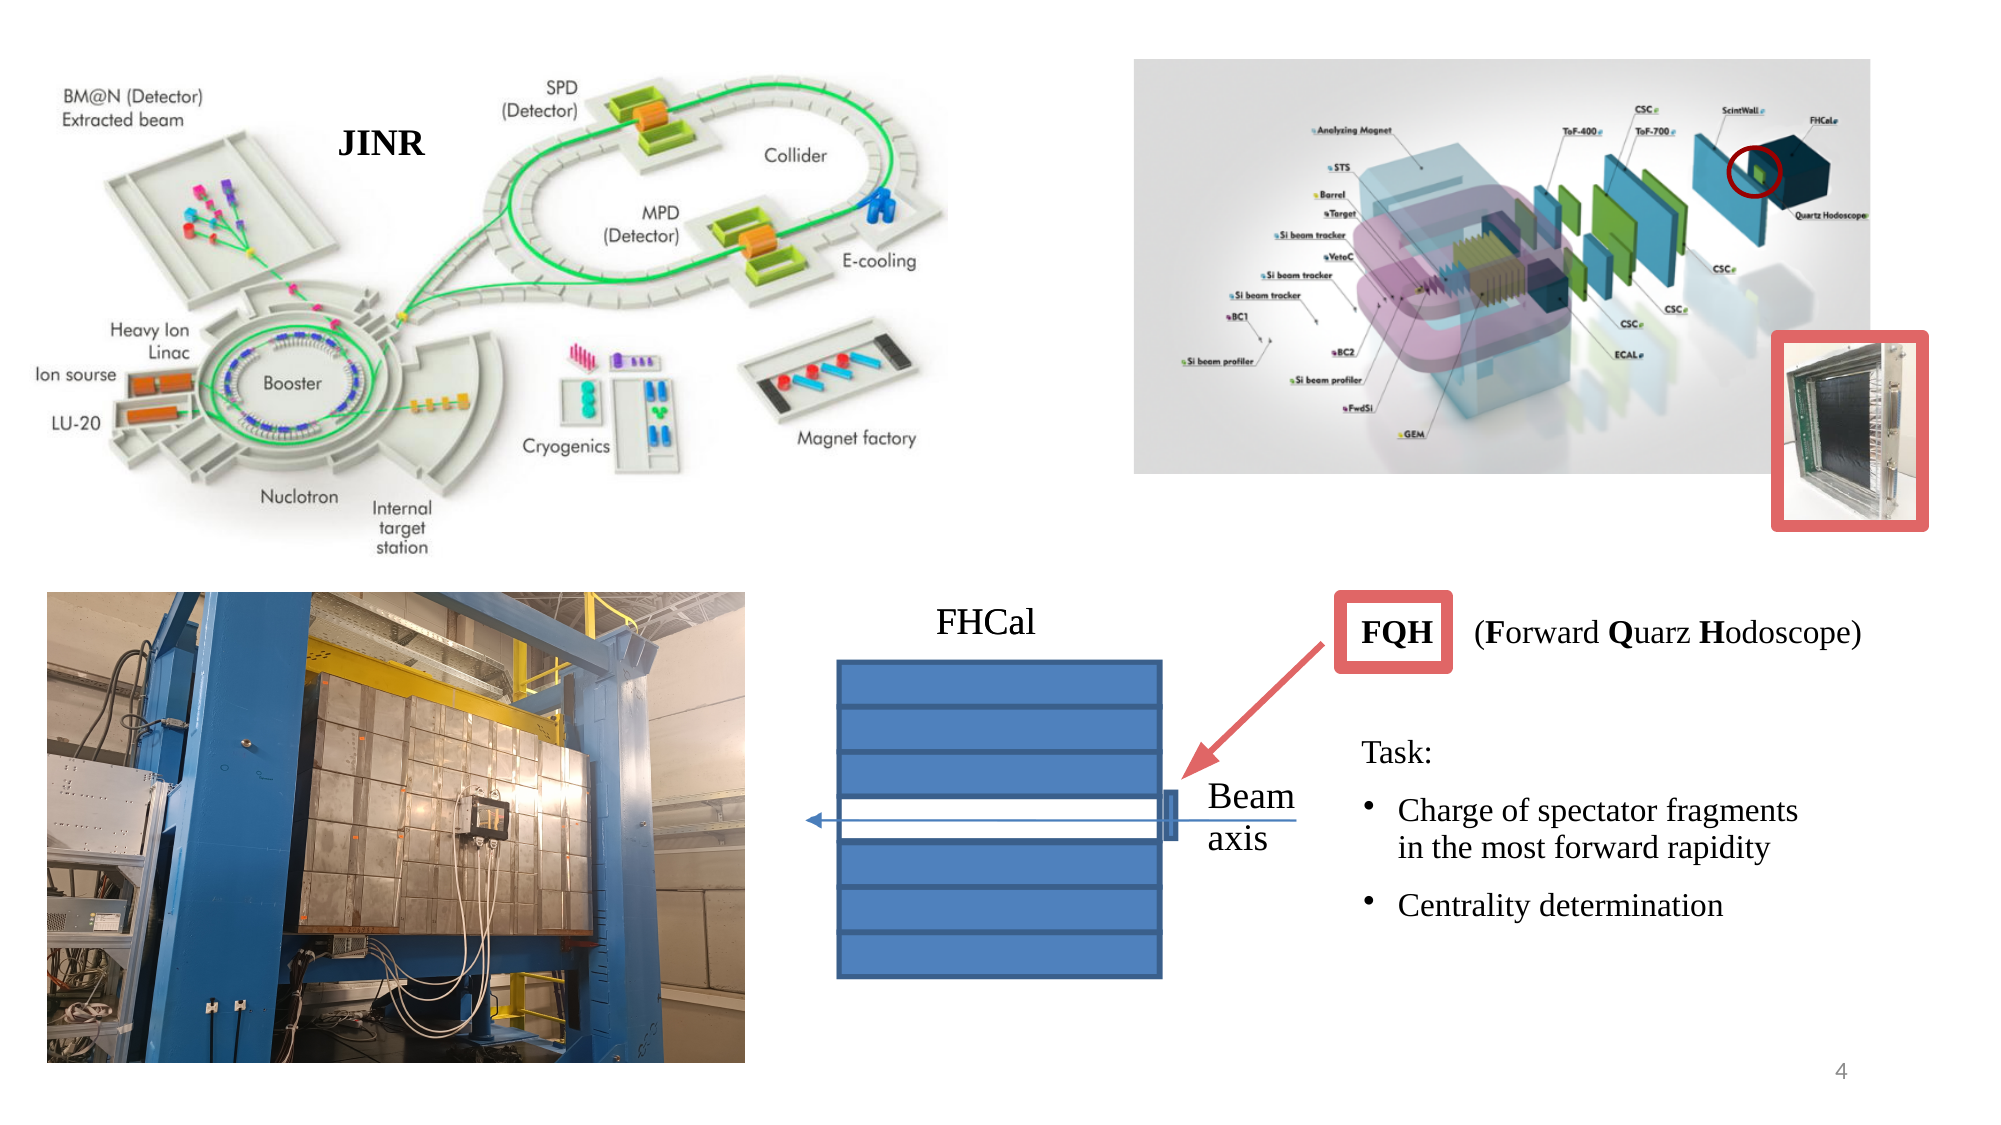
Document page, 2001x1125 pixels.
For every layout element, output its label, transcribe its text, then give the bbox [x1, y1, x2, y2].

picture [1133, 59, 1871, 474]
picture [1783, 342, 1917, 520]
text_box <номер> [1412, 1042, 1863, 1103]
picture [47, 592, 745, 1064]
text_box FHCal [921, 593, 1064, 650]
picture [29, 70, 948, 563]
text_box JINR [283, 114, 479, 190]
picture [791, 643, 1323, 1016]
text_box FQH (Forward Quarz Hodoscope) Task: Charge of spectator fragments in the most forward rapidity Centrality determination [1346, 606, 2000, 1056]
text_box Beam axis [1192, 767, 1335, 866]
text_box [1340, 596, 1447, 668]
picture [1210, 649, 1323, 767]
